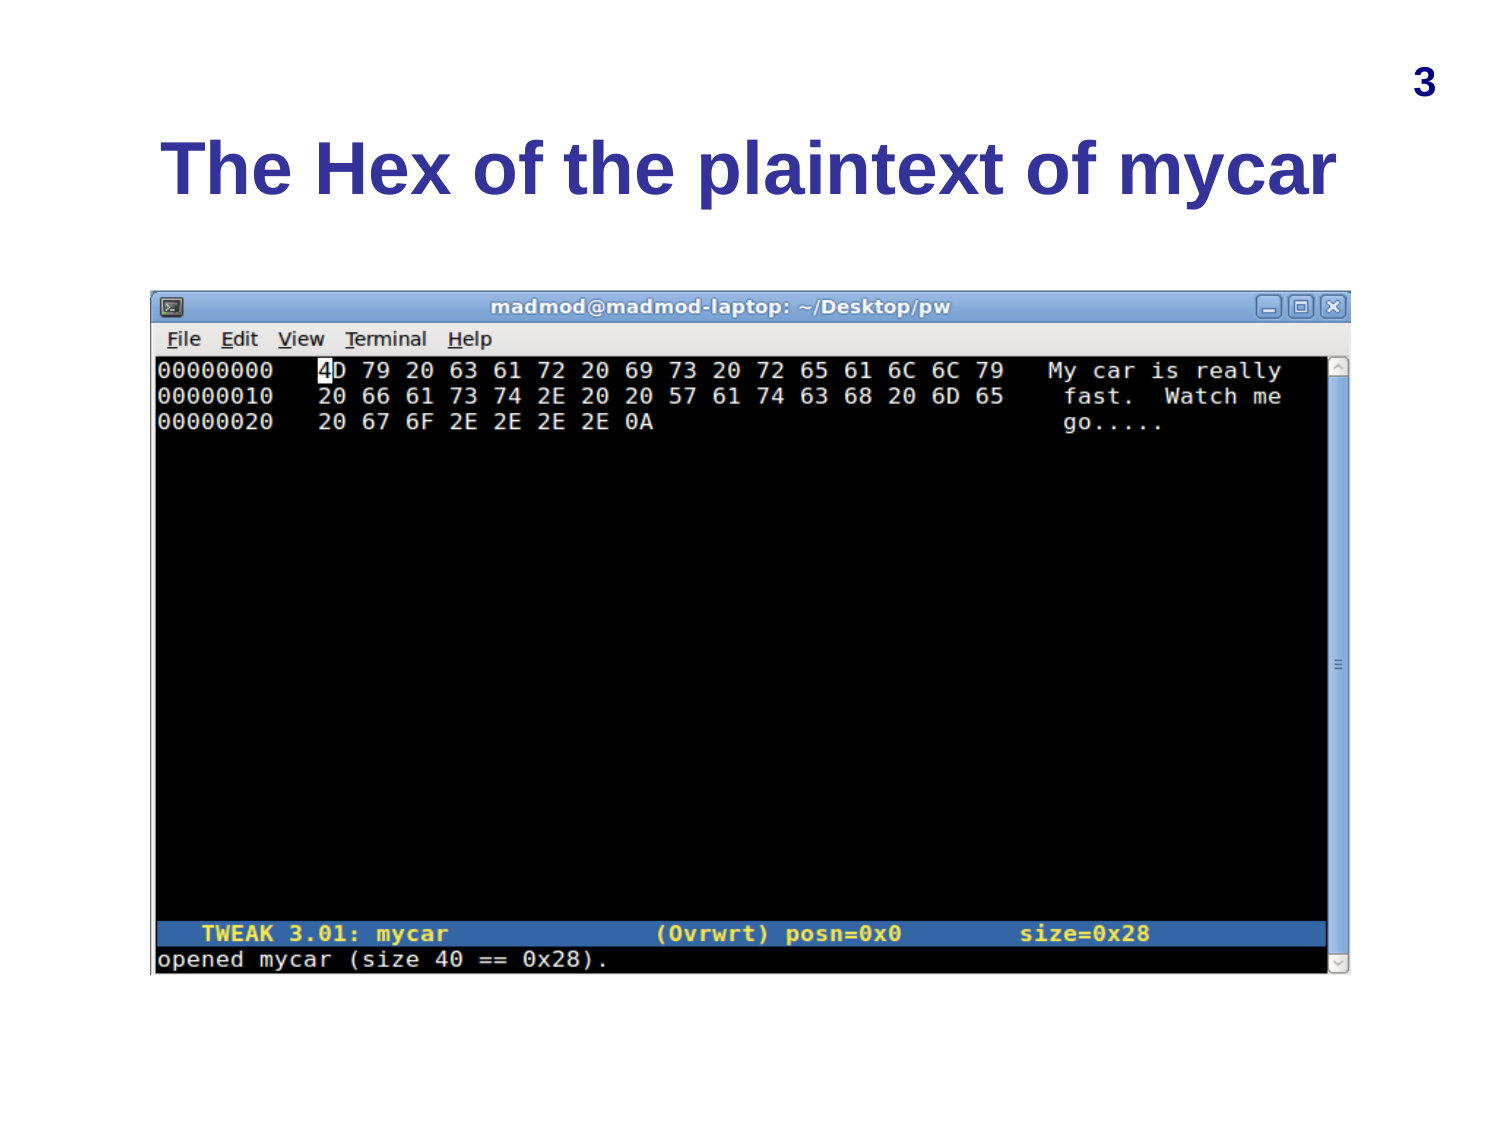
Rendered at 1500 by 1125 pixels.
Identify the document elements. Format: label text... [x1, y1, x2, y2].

picture [150, 288, 1351, 976]
text_box 3 [1387, 47, 1463, 113]
title The Hex of the plaintext of mycar [112, 112, 1388, 225]
